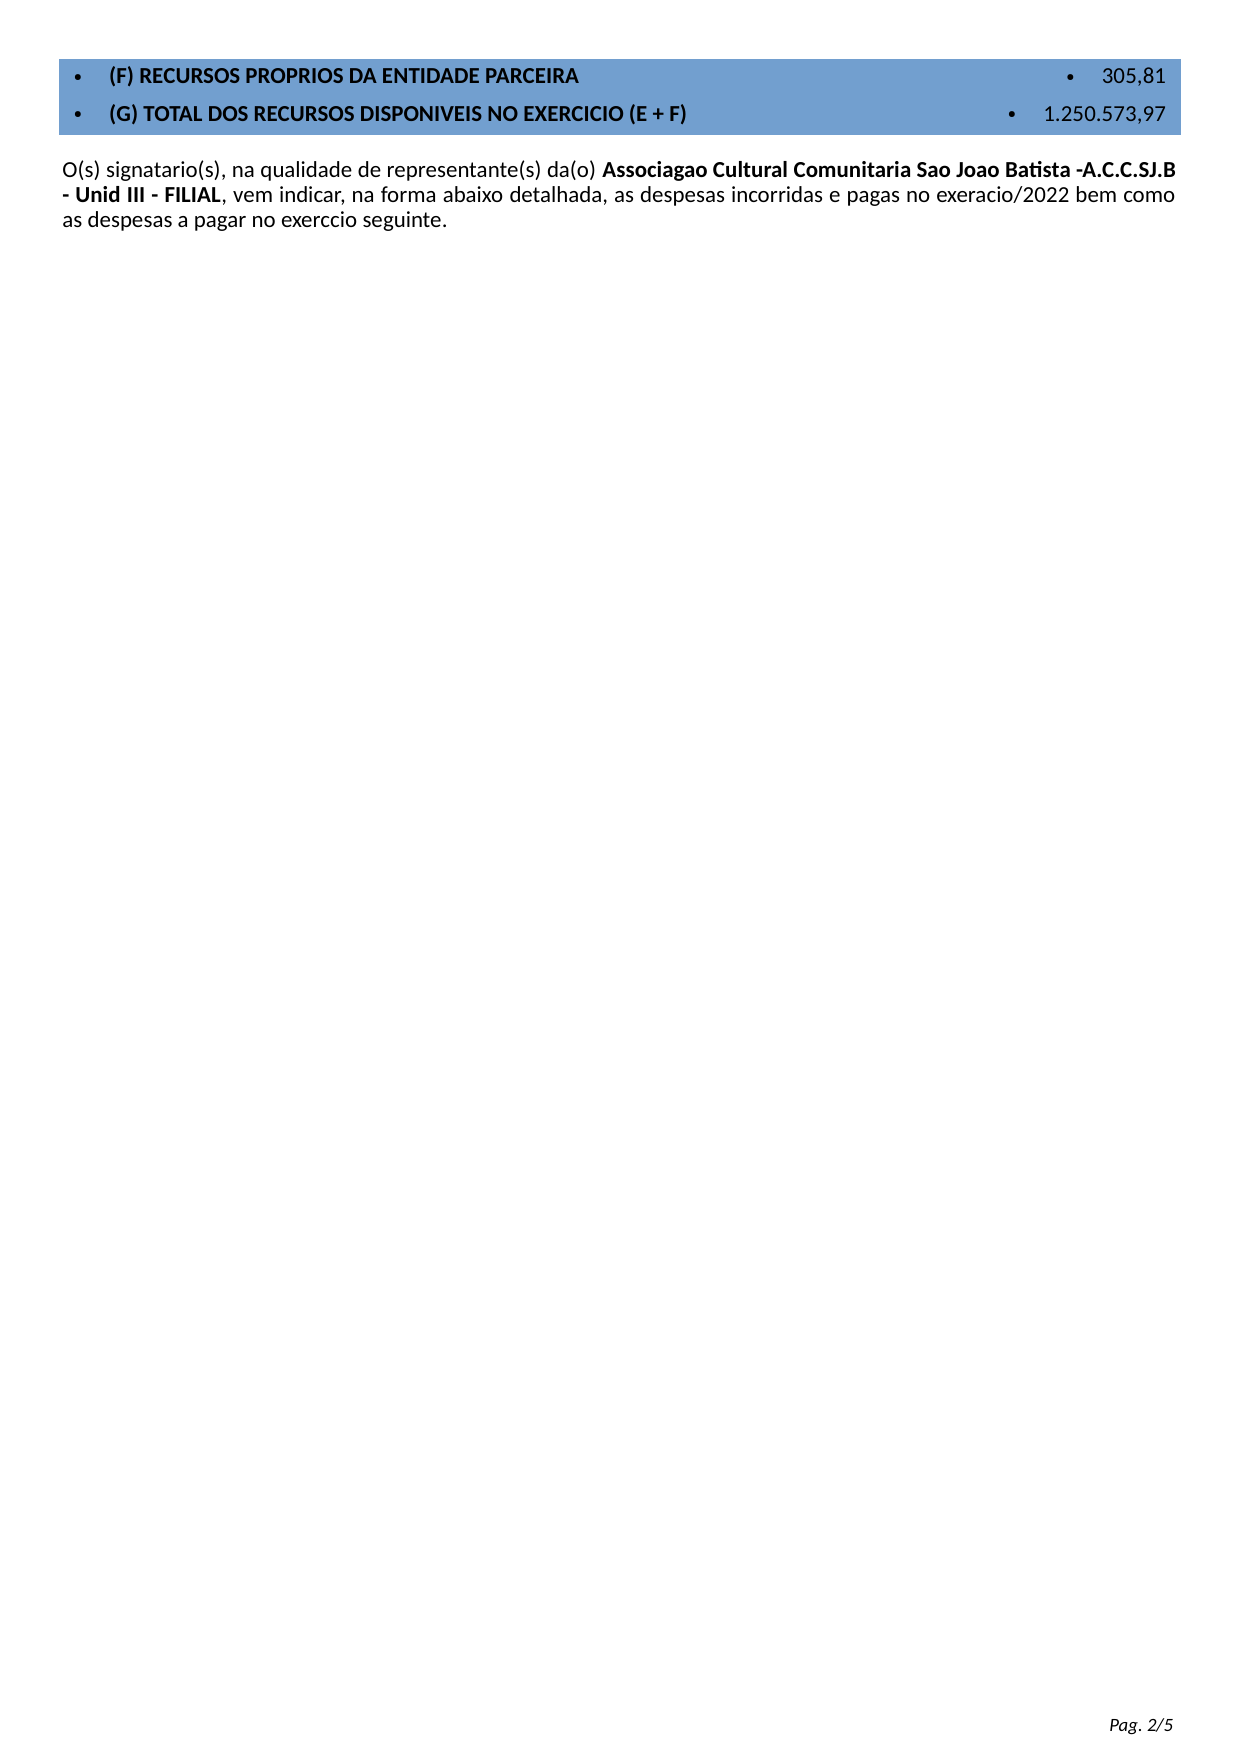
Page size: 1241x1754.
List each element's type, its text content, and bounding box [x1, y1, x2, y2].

text_box Pag. 2/5 [1109, 1712, 1184, 1737]
text_box O(s) signatario(s), na qualidade de representante(s) da(o) Associagao Cultural Comunitaria Sao Joao Batista -A.C.C.SJ.B - Unid III - FILIAL, vem indicar, na forma abaixo detalhada, as despesas incorridas e pagas no exeracio/2022 bem como as despesas a pagar no exerccio seguinte. [62, 157, 1177, 235]
table_header (F) RECURSOS PROPRIOS DA ENTIDADE PARCEIRA [59, 59, 956, 97]
table_cell 1.250.573,97 [956, 97, 1181, 135]
table_cell (G) TOTAL DOS RECURSOS DISPONIVEIS NO EXERCICIO (E + F) [59, 97, 956, 135]
table_header 305,81 [956, 59, 1181, 97]
